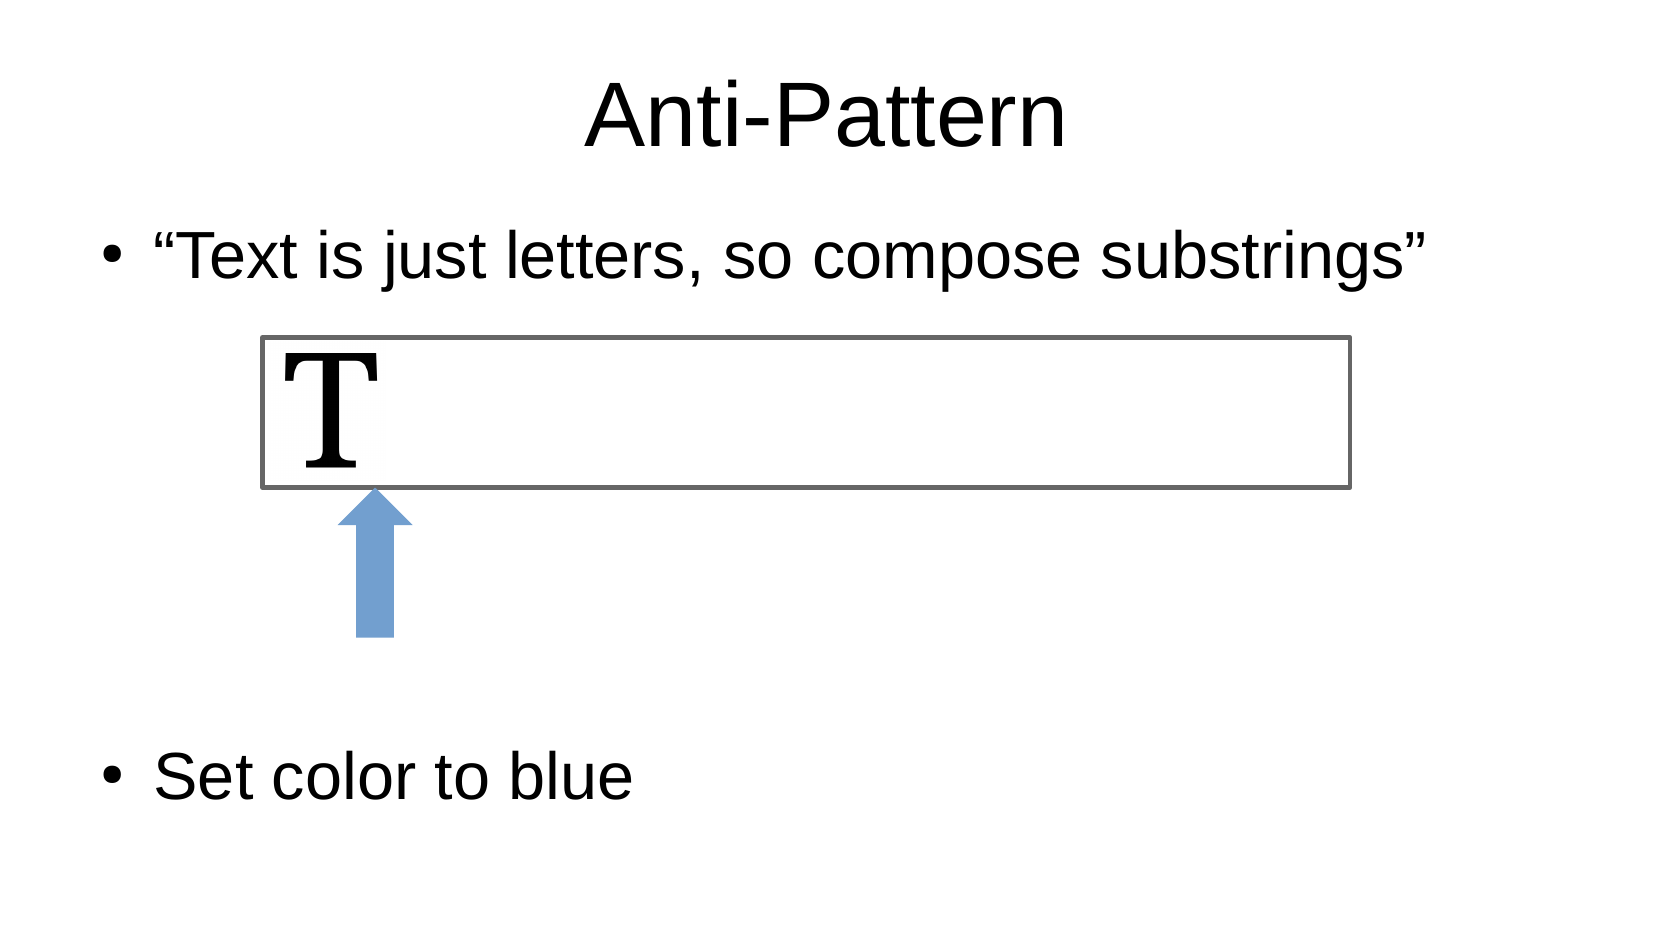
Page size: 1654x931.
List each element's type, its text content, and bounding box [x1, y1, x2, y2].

text_box [262, 337, 1350, 638]
title Anti-Pattern [82, 37, 1571, 193]
list “Text is just letters, so compose substrings” Set color to blue [82, 217, 1571, 901]
picture [268, 341, 386, 481]
